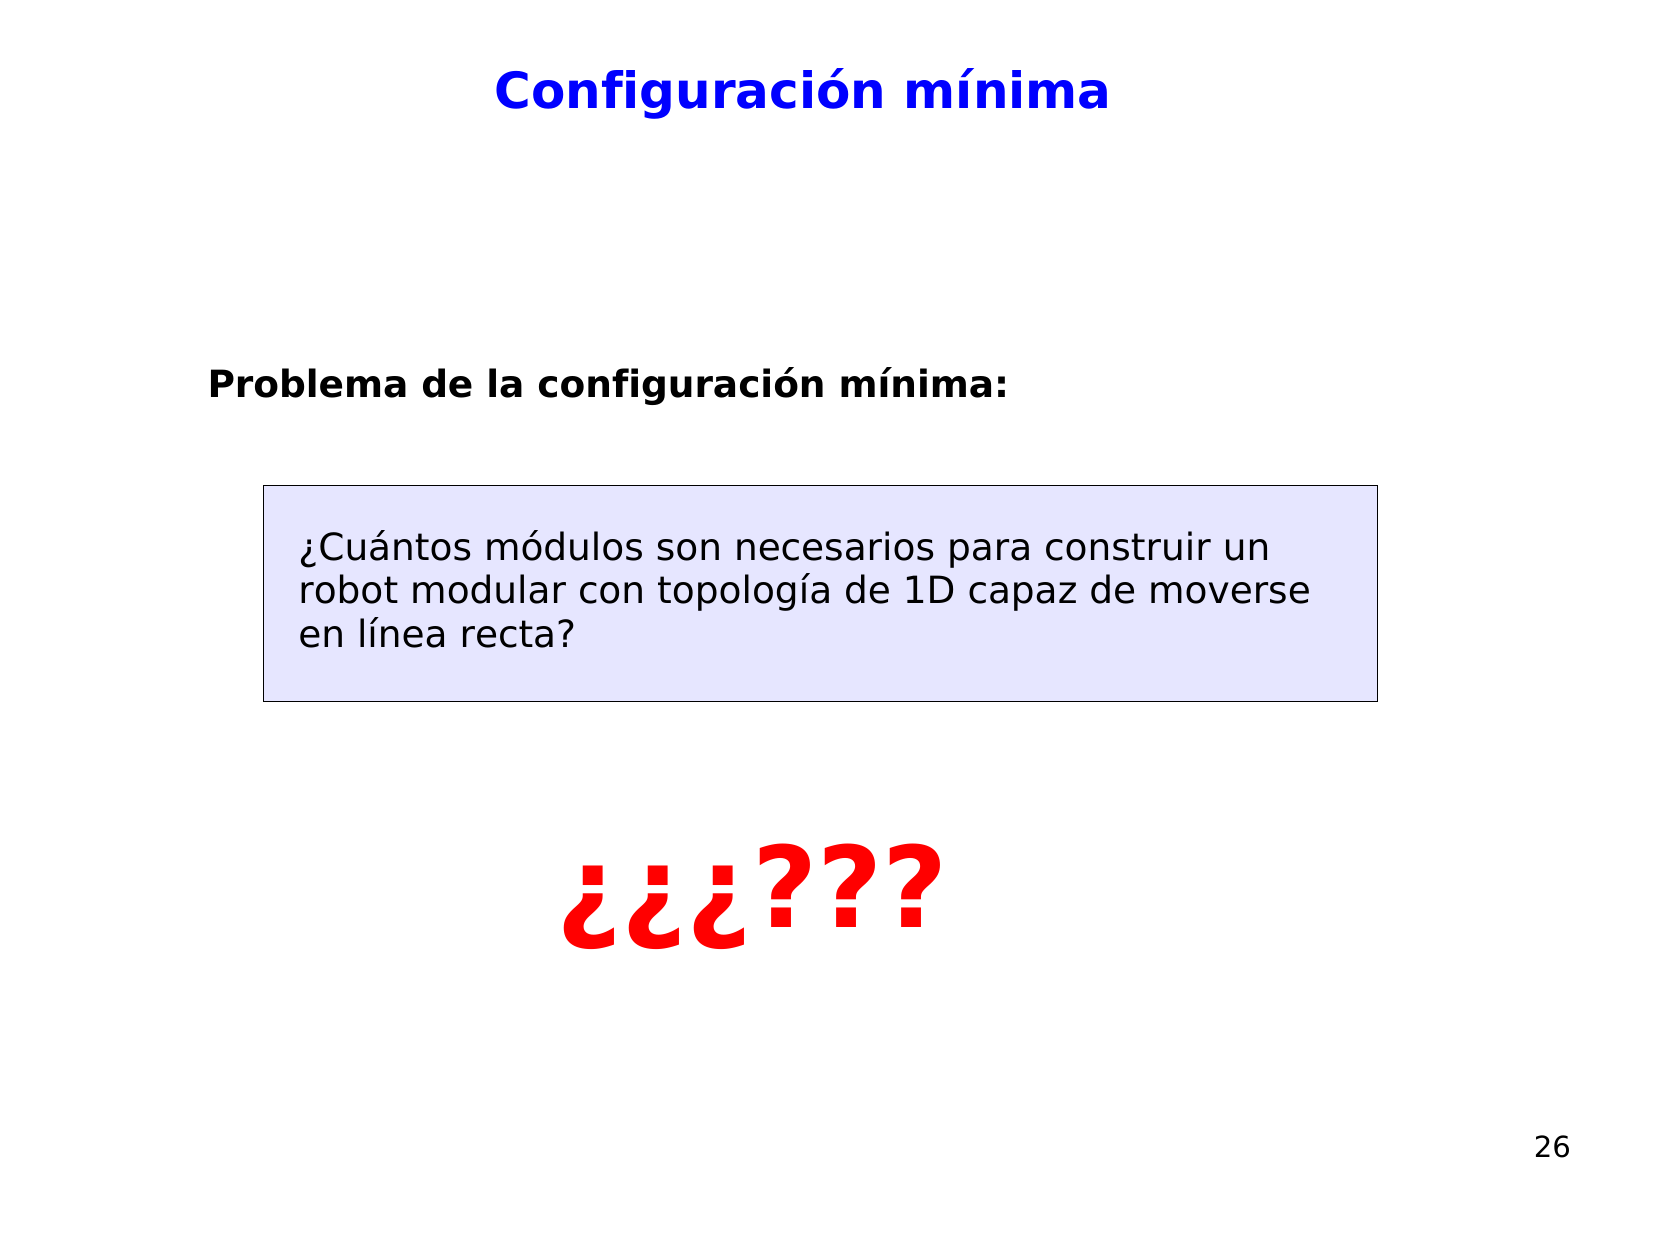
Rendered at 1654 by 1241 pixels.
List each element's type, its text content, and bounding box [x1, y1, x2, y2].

text_box ¿¿¿??? [541, 815, 963, 962]
text_box [263, 485, 1378, 702]
text_box Configuración mínima [479, 55, 1127, 129]
text_box Problema de la configuración mínima: [192, 355, 1025, 415]
text_box ¿Cuántos módulos son necesarios para construir un robot modular con topología de 1D capaz de moverse en línea recta? [283, 517, 1329, 664]
